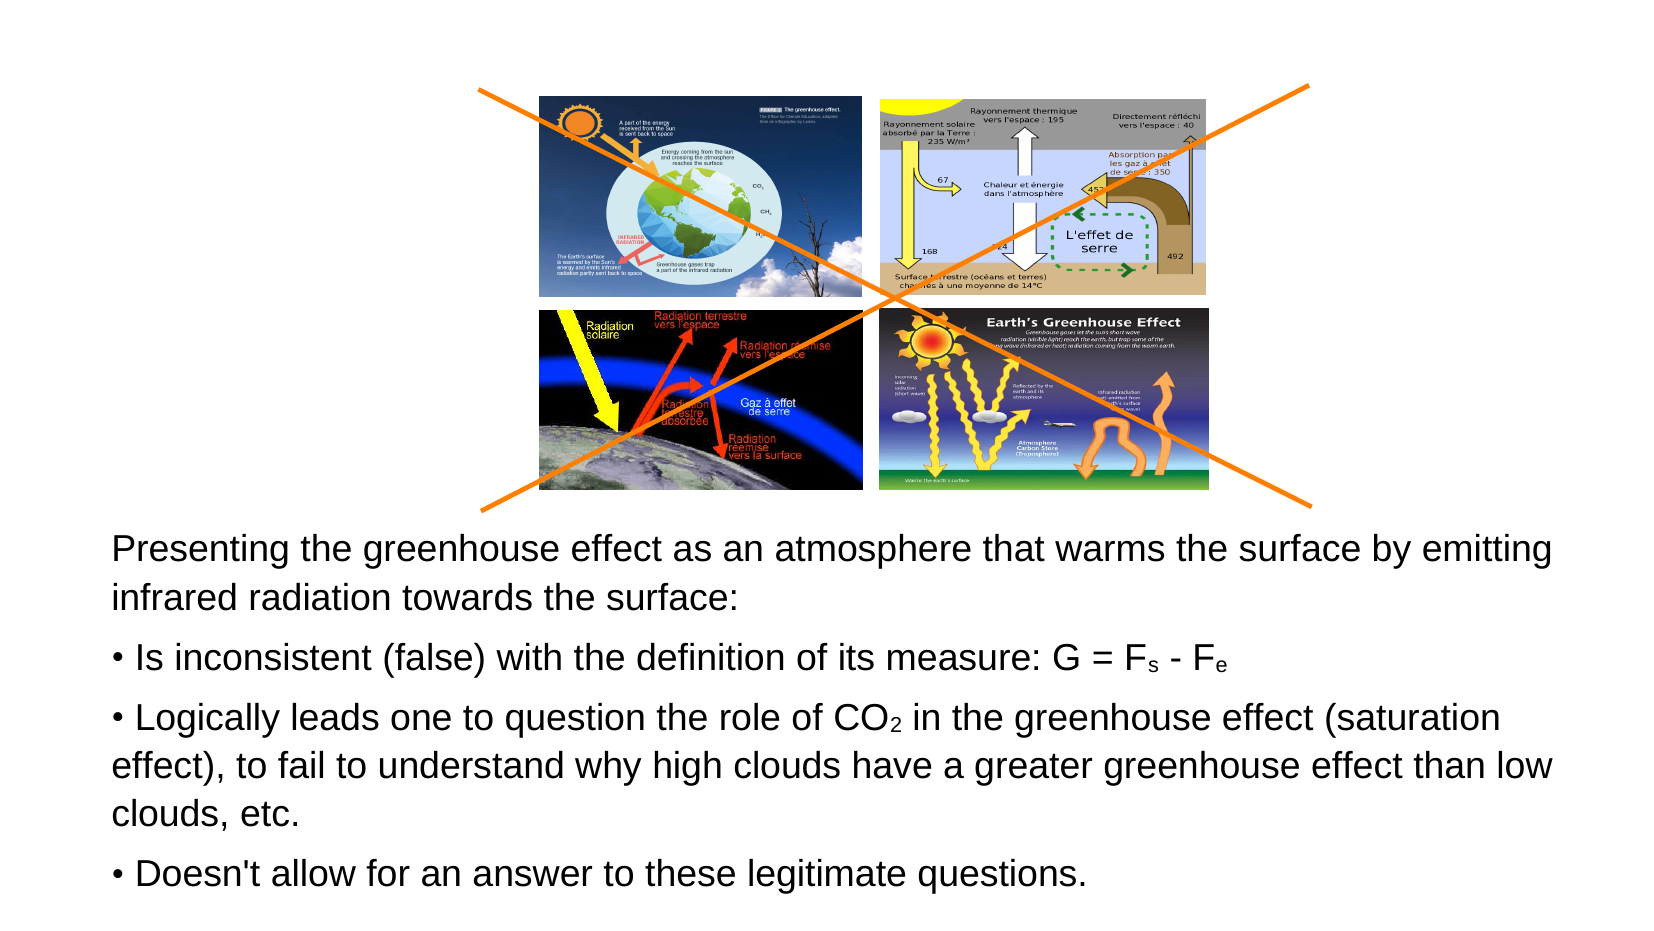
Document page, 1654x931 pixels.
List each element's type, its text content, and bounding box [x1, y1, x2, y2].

text_box Presenting the greenhouse effect as an atmosphere that warms the surface by emitting infrared radiation towards the surface: Is inconsistent (false) with the definition of its measure: G = Fs - Fe Logically leads one to question the role of CO2 in the greenhouse effect (saturation effect), to fail to understand why high clouds have a greater greenhouse effect than low clouds, etc. Doesn't allow for an answer to these legitimate questions. [96, 514, 1600, 903]
picture [880, 99, 1206, 294]
picture [539, 123, 862, 297]
picture [539, 310, 863, 478]
picture [879, 308, 1209, 491]
picture [539, 96, 862, 278]
picture [909, 142, 1206, 295]
picture [923, 308, 1209, 452]
picture [539, 318, 863, 490]
